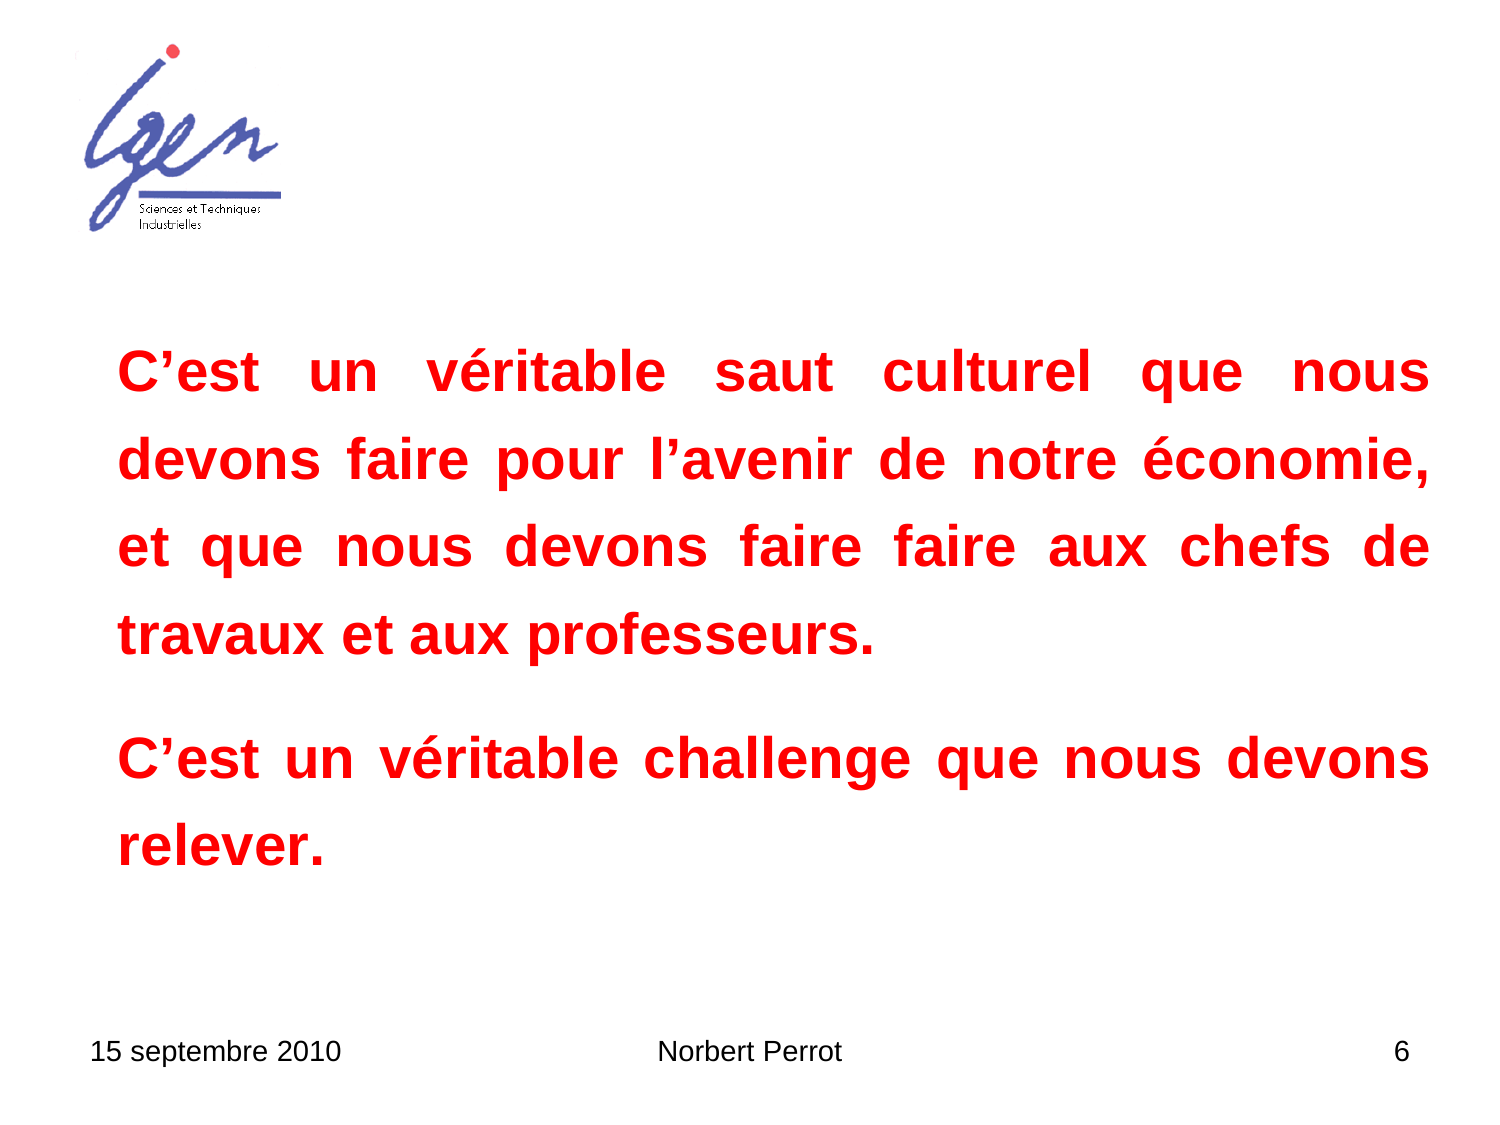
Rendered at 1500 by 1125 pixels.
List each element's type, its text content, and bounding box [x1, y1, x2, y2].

text_box 15 septembre 2010 [74, 1024, 426, 1103]
text_box C’est un véritable saut culturel que nous devons faire pour l’avenir de notre économie, et que nous devons faire faire aux chefs de travaux et aux professeurs. C’est un véritable challenge que nous devons relever. [103, 308, 1447, 886]
picture [75, 42, 281, 235]
text_box <numéro> [1074, 1024, 1426, 1103]
text_box Norbert Perrot [512, 1024, 988, 1103]
